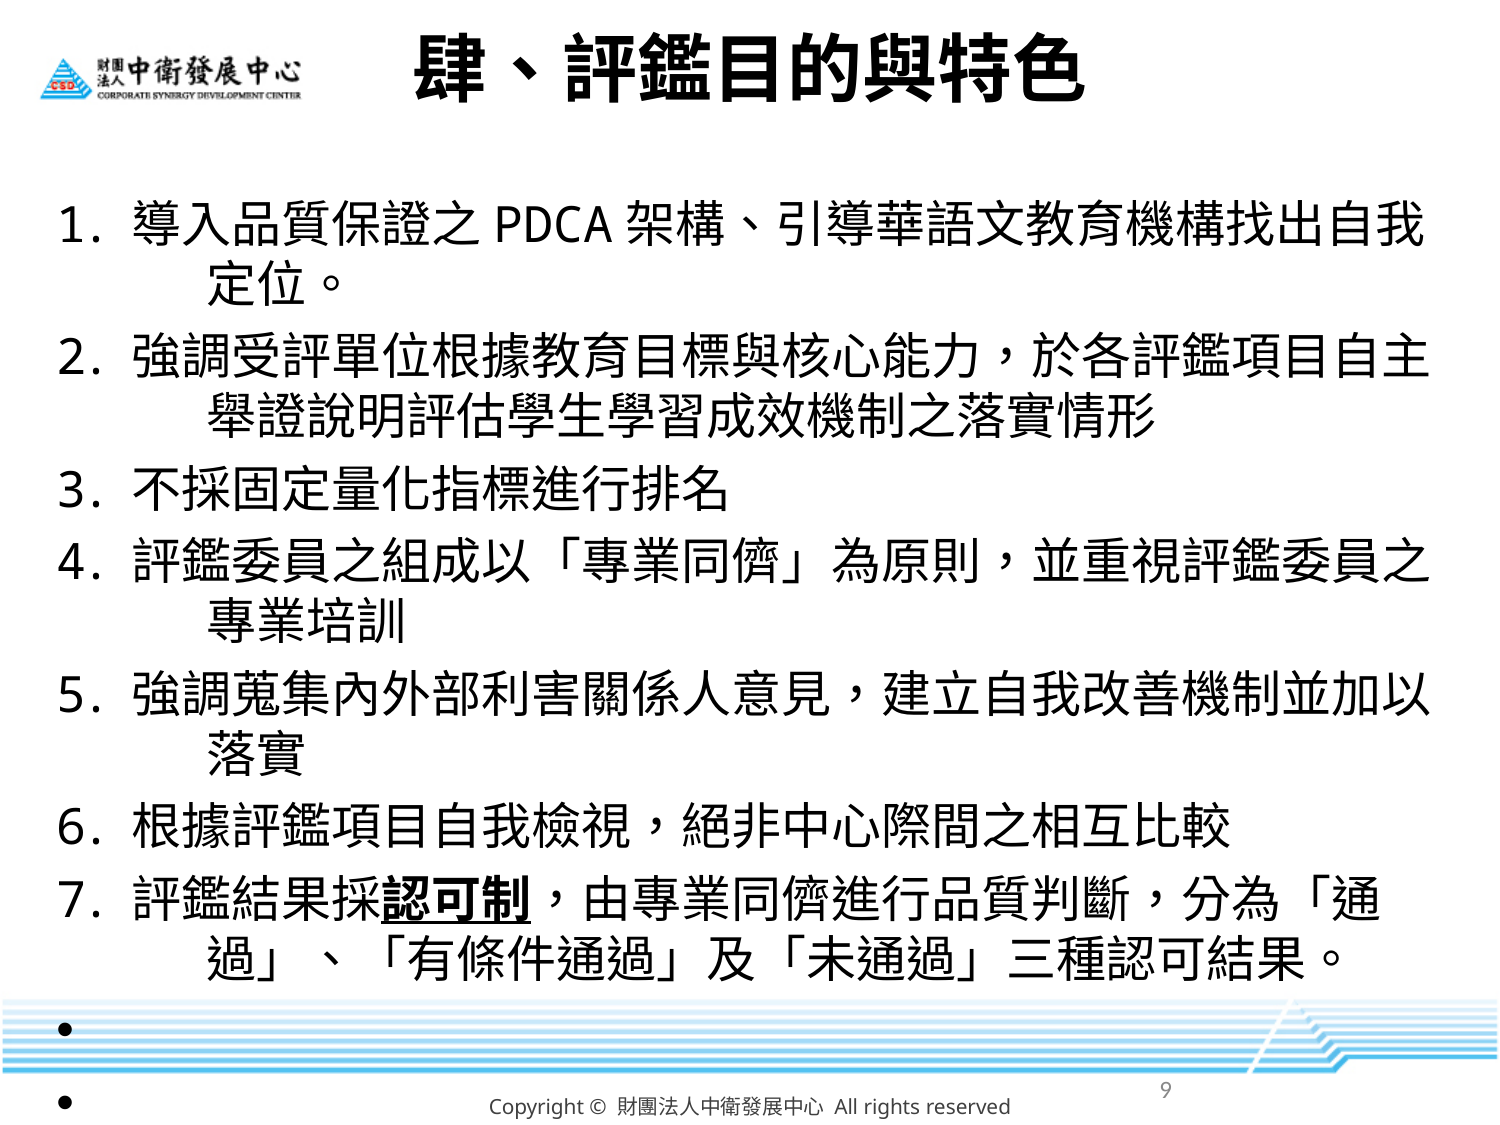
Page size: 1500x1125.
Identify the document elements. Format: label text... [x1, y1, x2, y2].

list 導入品質保證之PDCA架構、引導華語文教育機構找出自我定位。 強調受評單位根據教育目標與核心能力，於各評鑑項目自主舉證說明評估學生學習成效機制之落實情形 不採固定量化指標進行排名 評鑑委員之組成以「專業同儕」為原則，並重視評鑑委員之專業培訓 強調蒐集內外部利害關係人意見，建立自我改善機制並加以落實 根據評鑑項目自我檢視，絕非中心際間之相互比較 評鑑結果採認可制，由專業同儕進行品質判斷，分為「通過」、「有條件通過」及「未通過」三種認可結果。 [41, 184, 1459, 1000]
text_box 9 [1144, 1058, 1495, 1119]
title 肆、評鑑目的與特色 [41, 7, 1459, 127]
